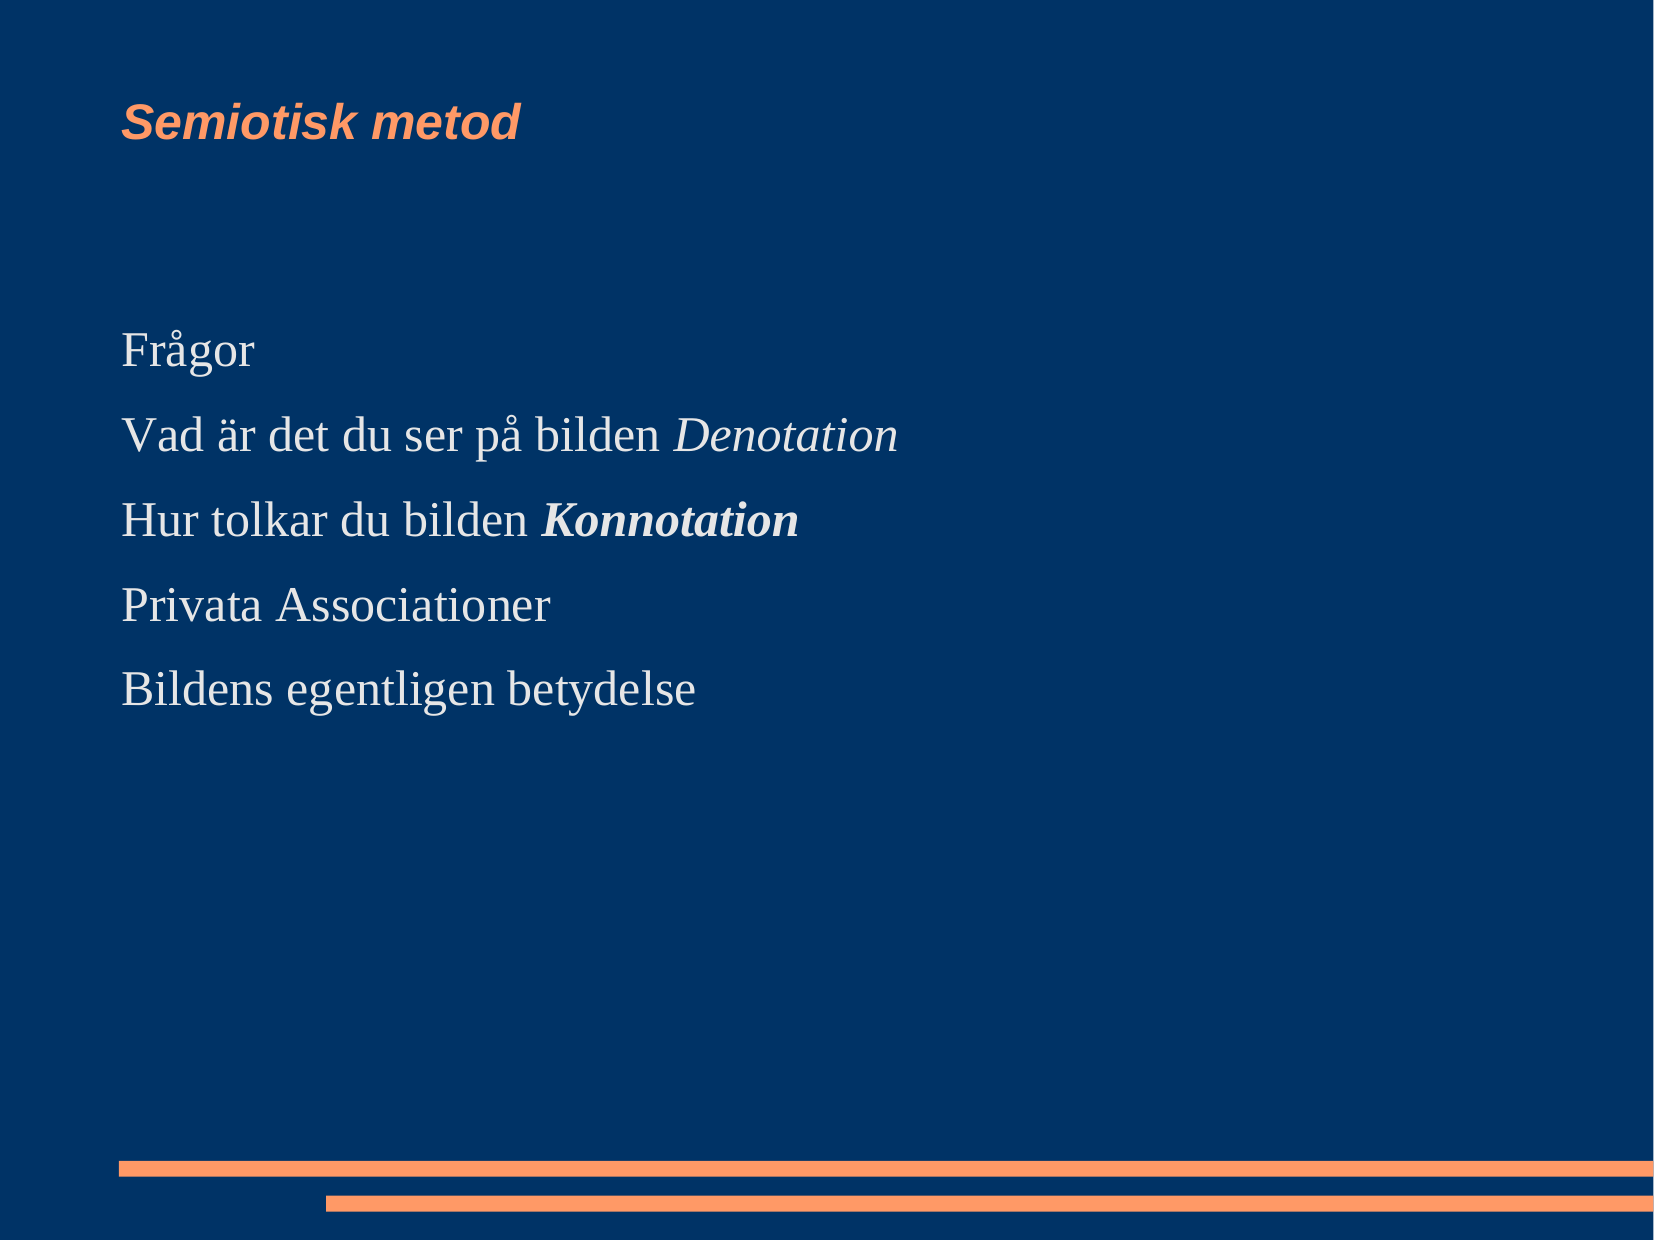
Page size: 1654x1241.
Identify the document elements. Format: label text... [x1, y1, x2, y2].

list Frågor Vad är det du ser på bilden Denotation Hur tolkar du bilden Konnotation Privata Associationer Bildens egentligen betydelse [121, 322, 1561, 1132]
title Semiotisk metod [121, 46, 1534, 254]
